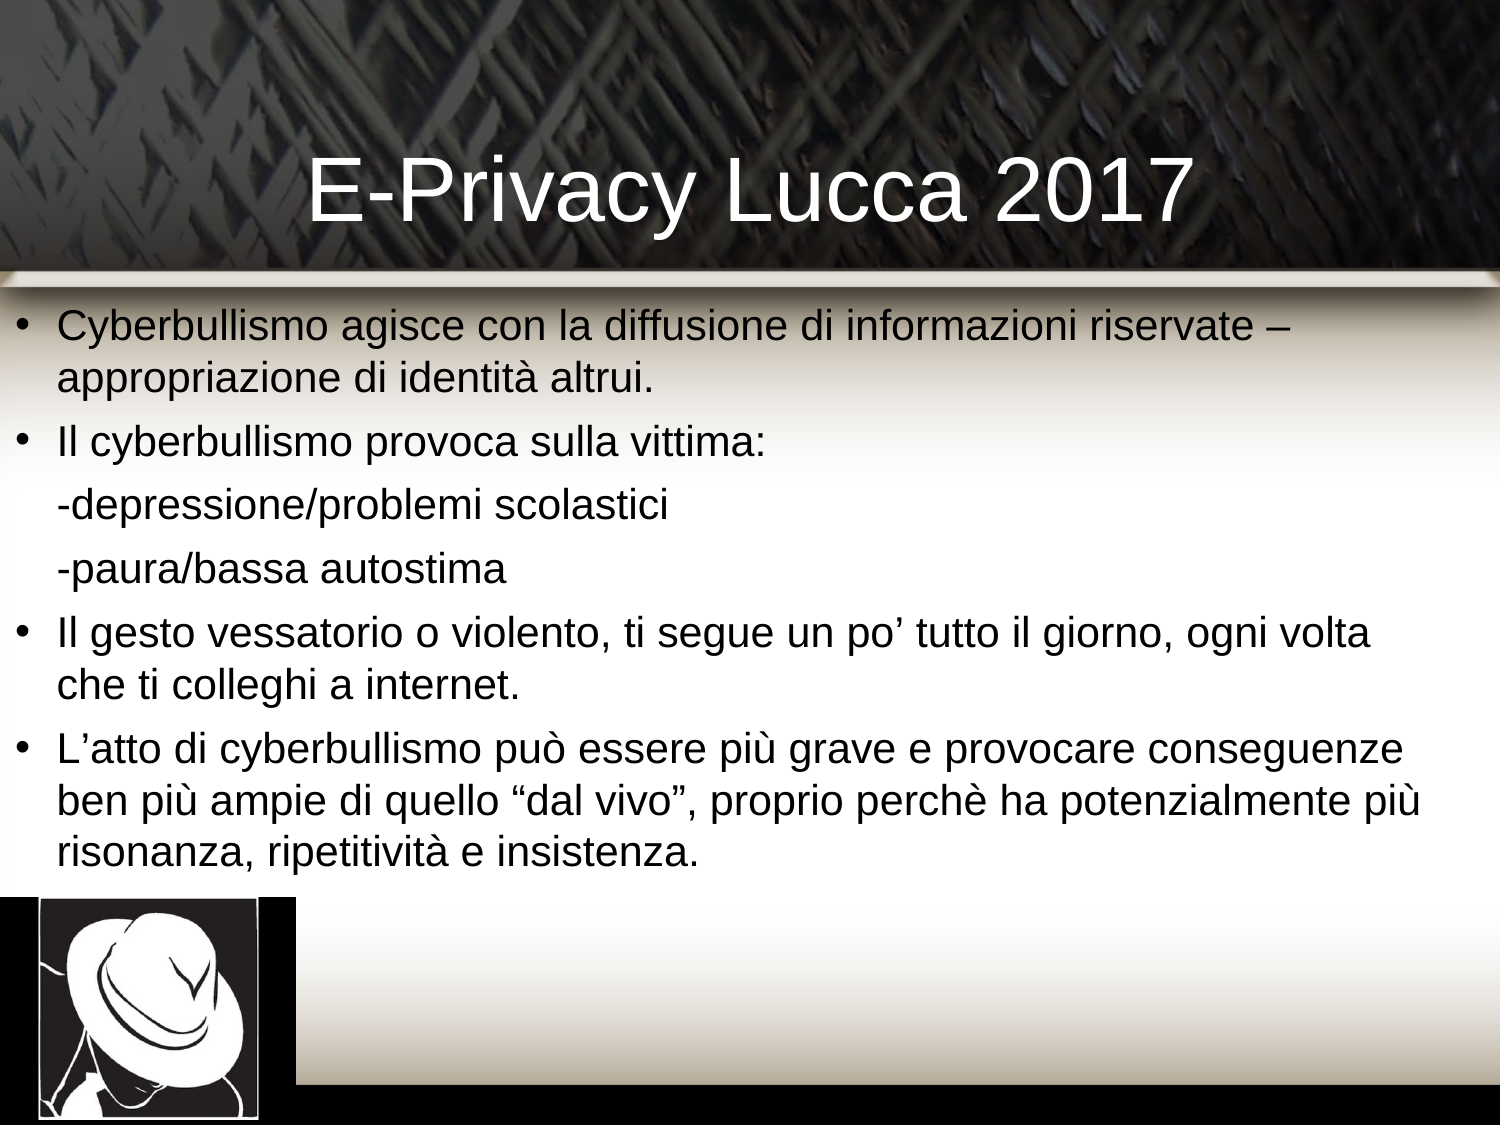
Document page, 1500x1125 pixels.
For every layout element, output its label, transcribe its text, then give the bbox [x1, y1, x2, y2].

title E-Privacy Lucca 2017 [76, 91, 1427, 279]
picture [0, 0, 1500, 1125]
list Cyberbullismo agisce con la diffusione di informazioni riservate – appropriazione di identità altrui. Il cyberbullismo provoca sulla vittima: -depressione/problemi scolastici -paura/bassa autostima Il gesto vessatorio o violento, ti segue un po’ tutto il giorno, ogni volta che ti colleghi a internet. L’atto di cyberbullismo può essere più grave e provocare conseguenze ben più ampie di quello “dal vivo”, proprio perchè ha potenzialmente più risonanza, ripetitività e insistenza. [0, 289, 1465, 886]
